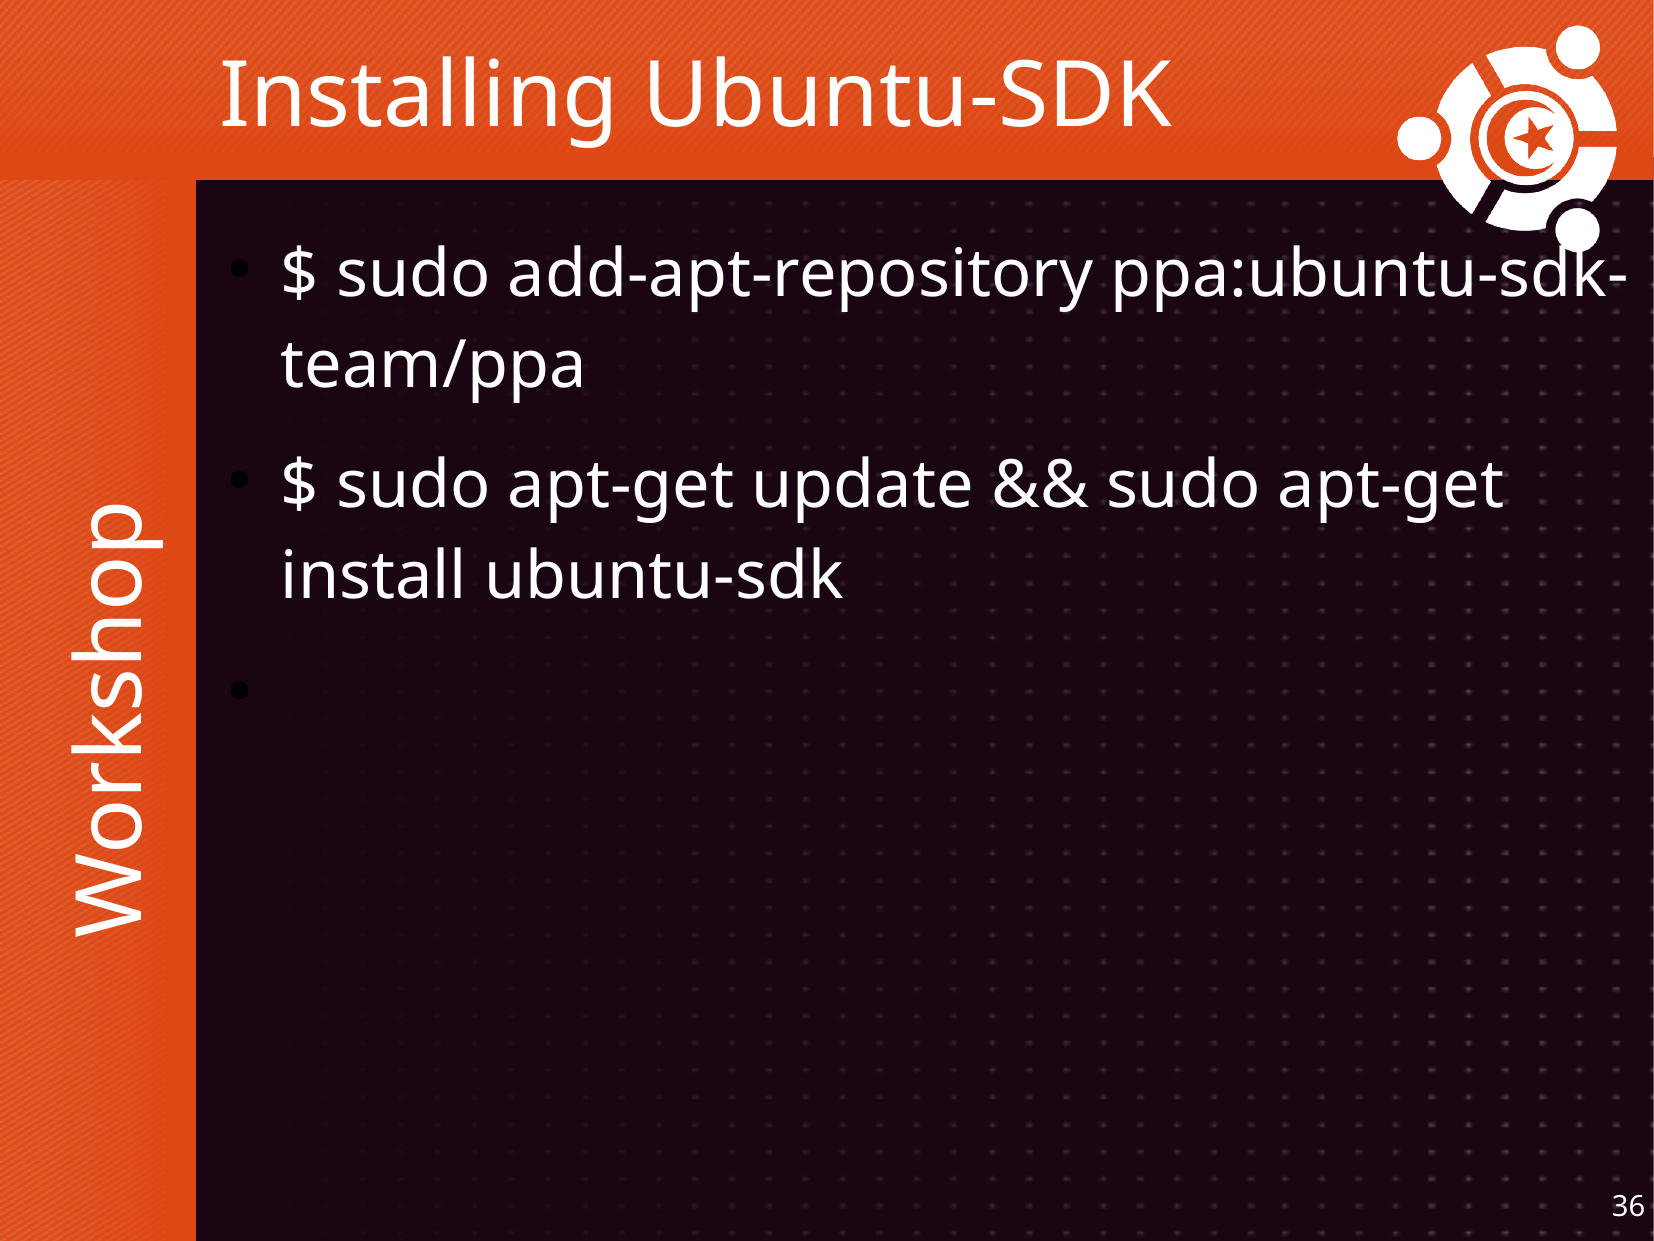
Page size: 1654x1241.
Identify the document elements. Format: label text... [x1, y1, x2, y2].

title Installing Ubuntu-SDK [0, 2, 1394, 181]
list $ sudo add-apt-repository ppa:ubuntu-sdk-team/ppa $ sudo apt-get update && sudo apt-get install ubuntu-sdk [210, 225, 1639, 1186]
title Workshop [17, 210, 196, 1229]
picture [0, 0, 1654, 1241]
